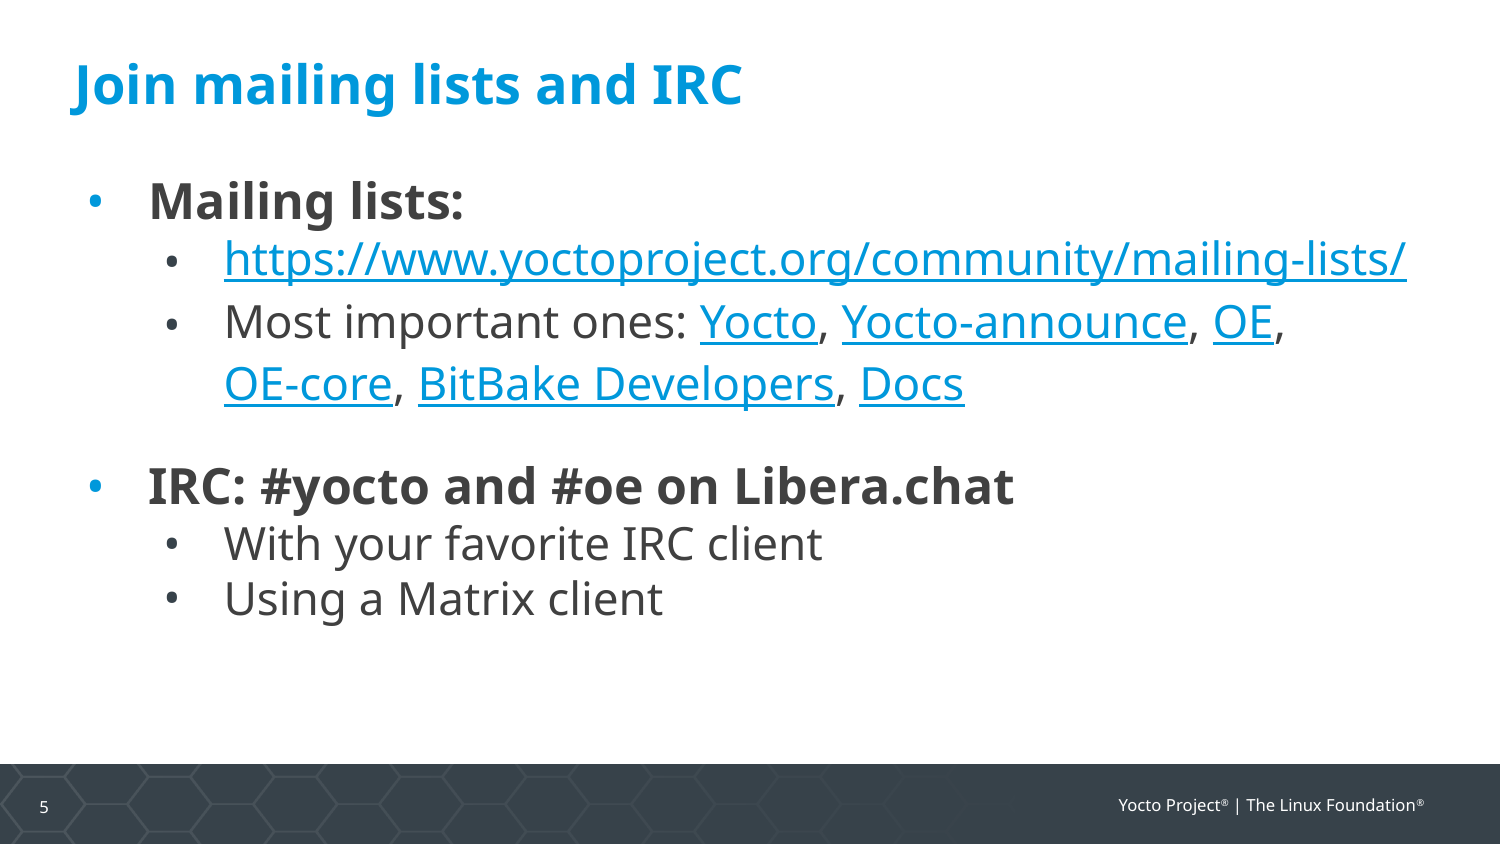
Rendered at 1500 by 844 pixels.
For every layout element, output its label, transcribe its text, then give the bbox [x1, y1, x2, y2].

picture [0, 0, 1500, 844]
list Mailing lists: https://www.yoctoproject.org/community/mailing-lists/ Most important ones: Yocto, Yocto-announce, OE, OE-core, BitBake Developers, Docs IRC: #yocto and #oe on Libera.chat With your favorite IRC client Using a Matrix client [73, 169, 1425, 728]
title Join mailing lists and IRC [74, 50, 1425, 160]
